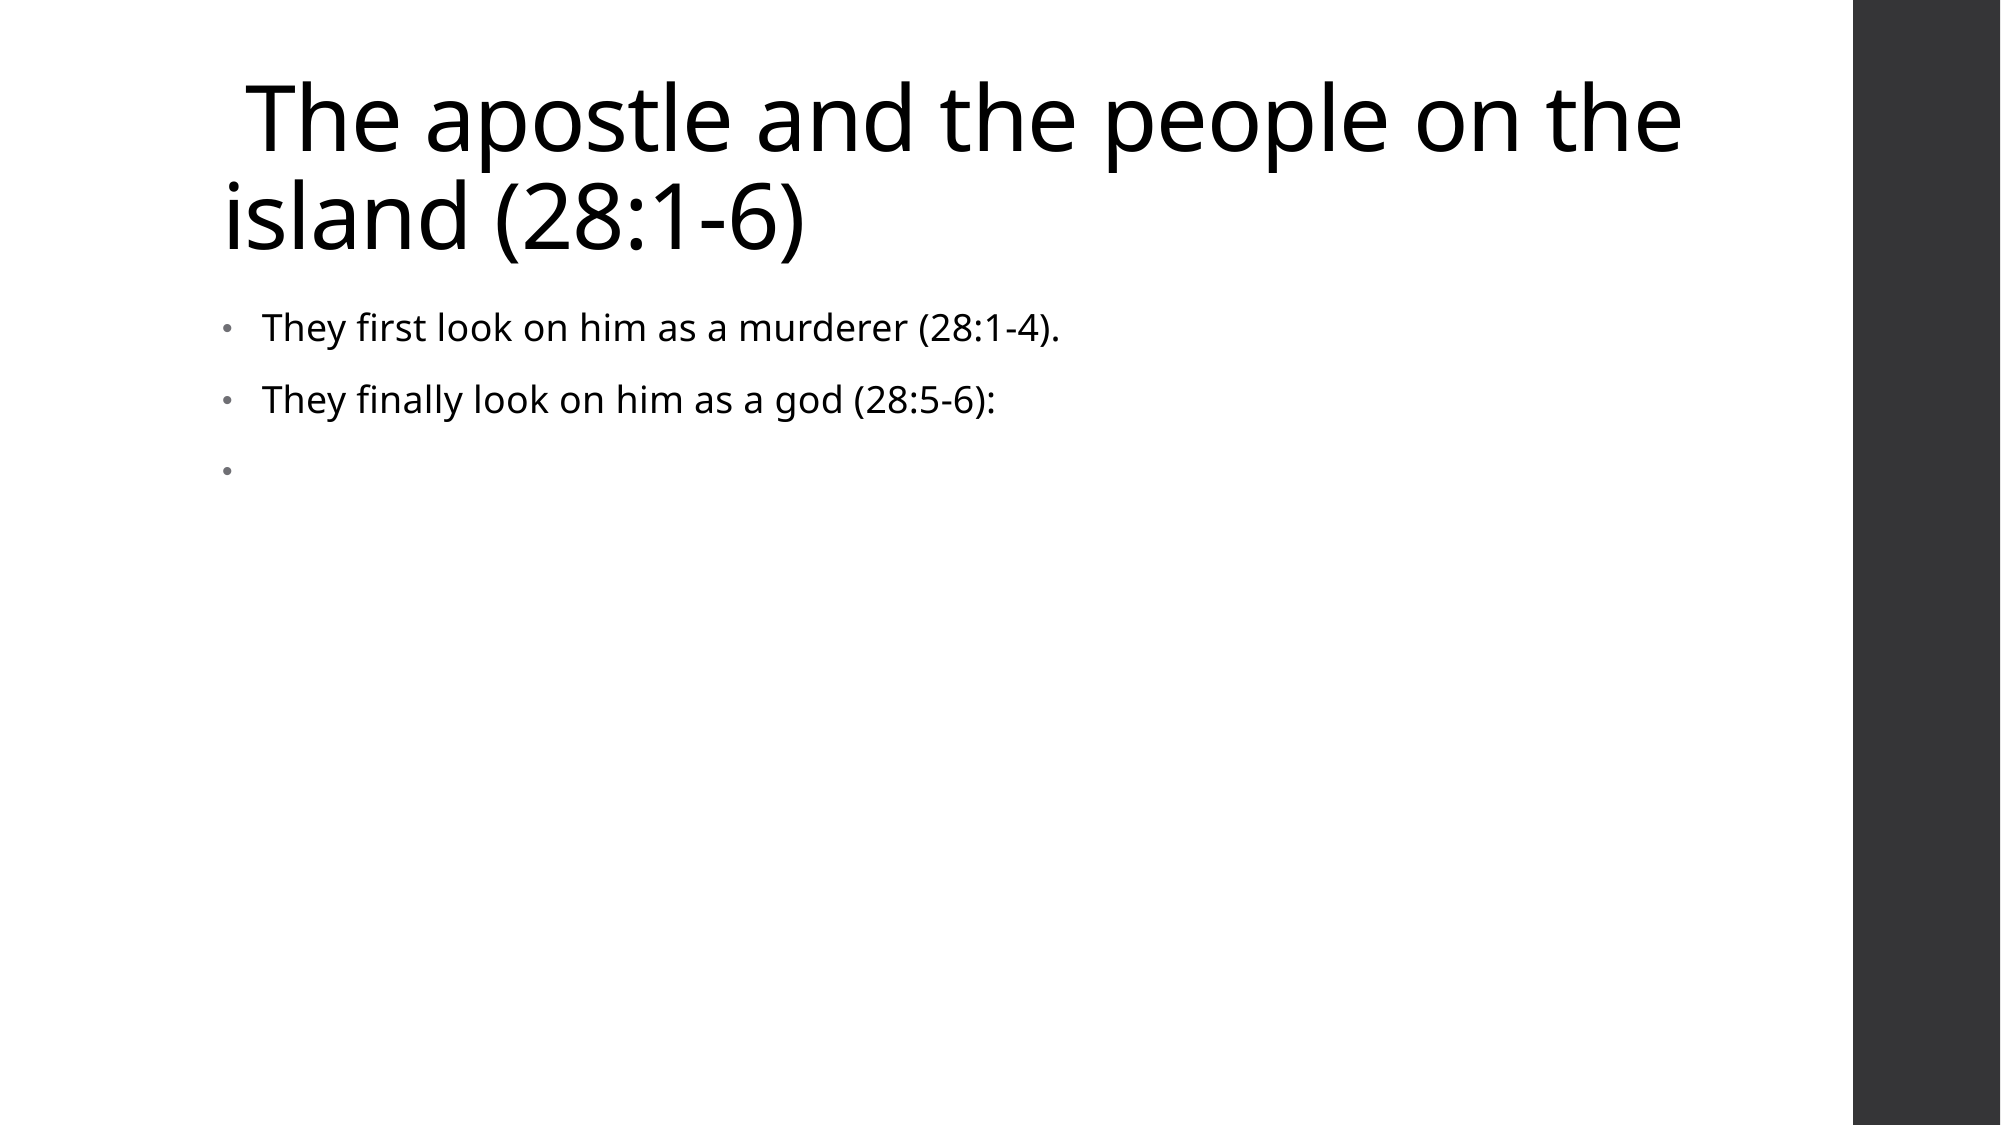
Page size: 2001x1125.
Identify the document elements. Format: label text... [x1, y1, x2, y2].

title The apostle and the people on the island (28:1-6) [206, 60, 1797, 278]
list They first look on him as a murderer (28:1-4). They finally look on him as a god (28:5-6): [206, 299, 1617, 1014]
